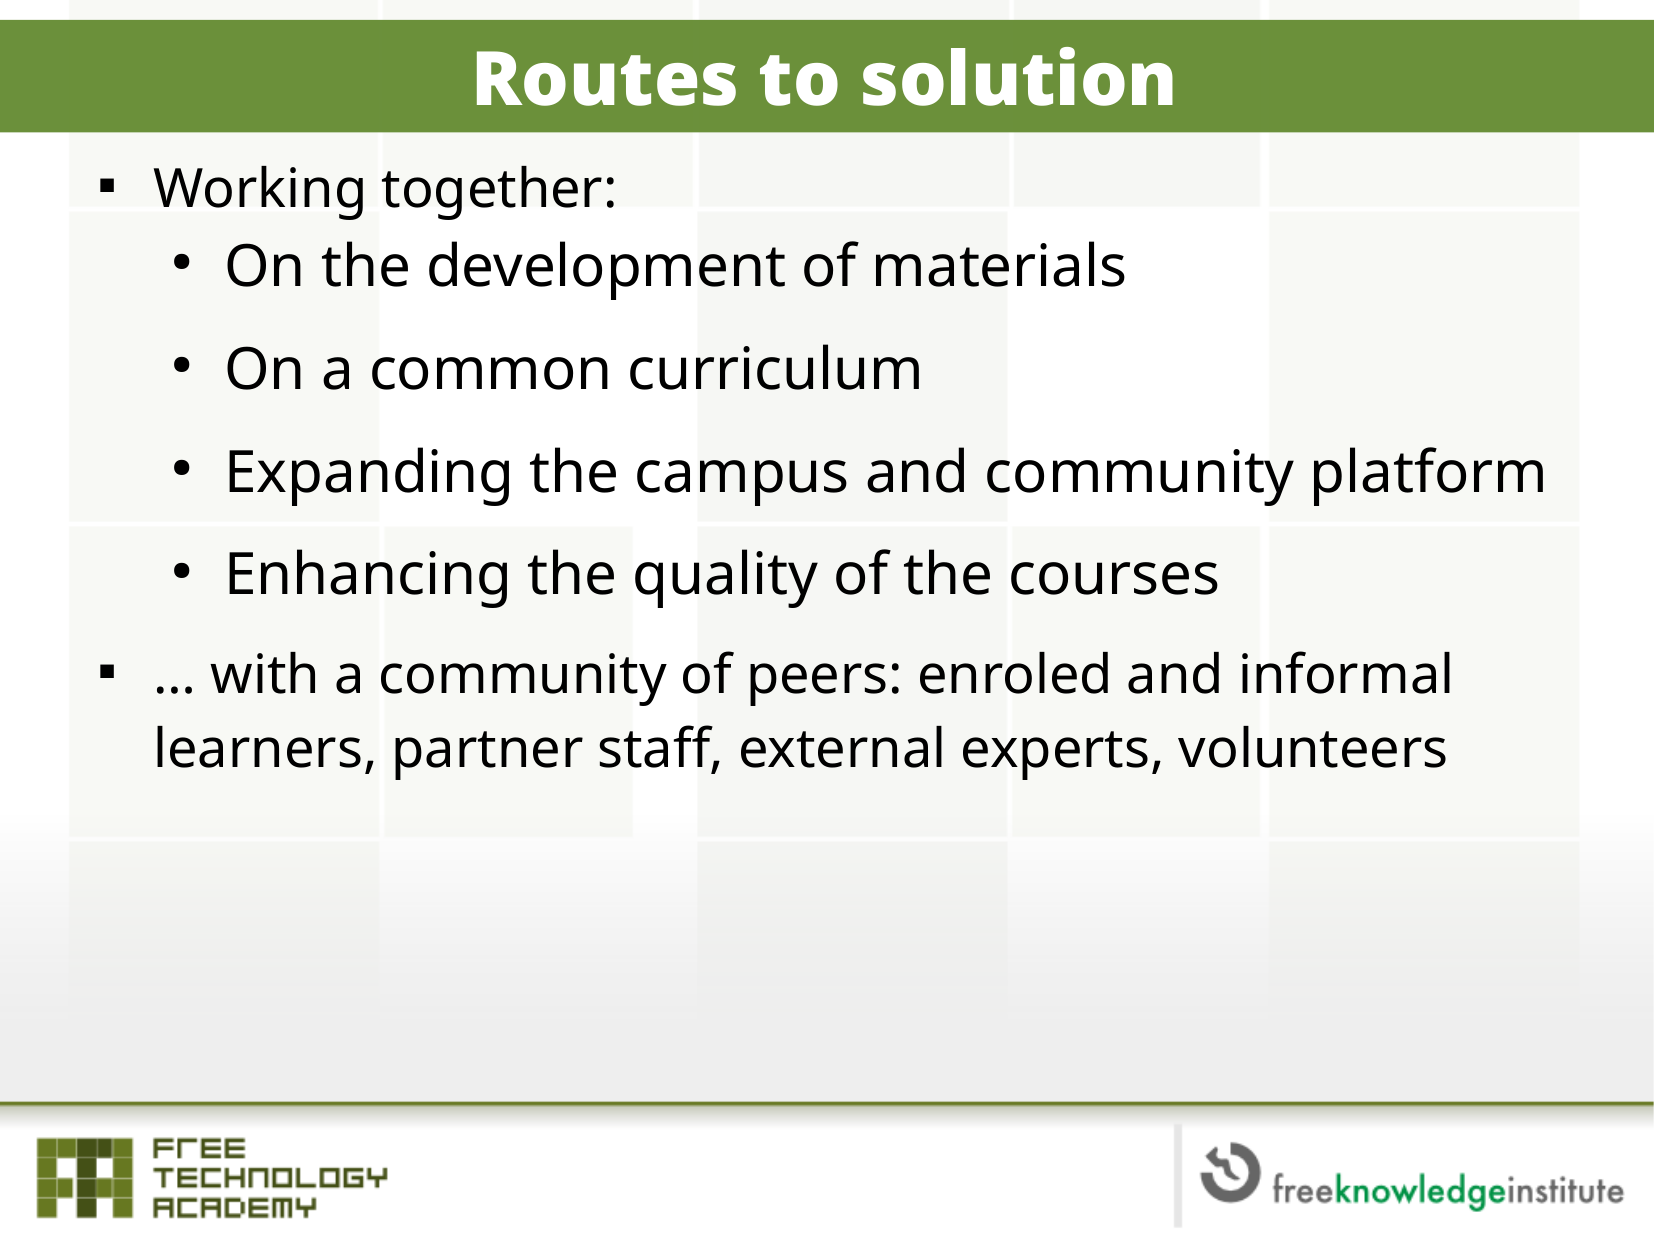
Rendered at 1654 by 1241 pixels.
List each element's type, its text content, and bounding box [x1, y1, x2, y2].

picture [0, 133, 1654, 1241]
list Working together: On the development of materials On a common curriculum Expanding the campus and community platform Enhancing the quality of the courses … with a community of peers: enroled and informal learners, partner staff, external experts, volunteers [82, 150, 1571, 954]
title Routes to solution [37, 32, 1613, 120]
picture [0, 0, 1654, 19]
